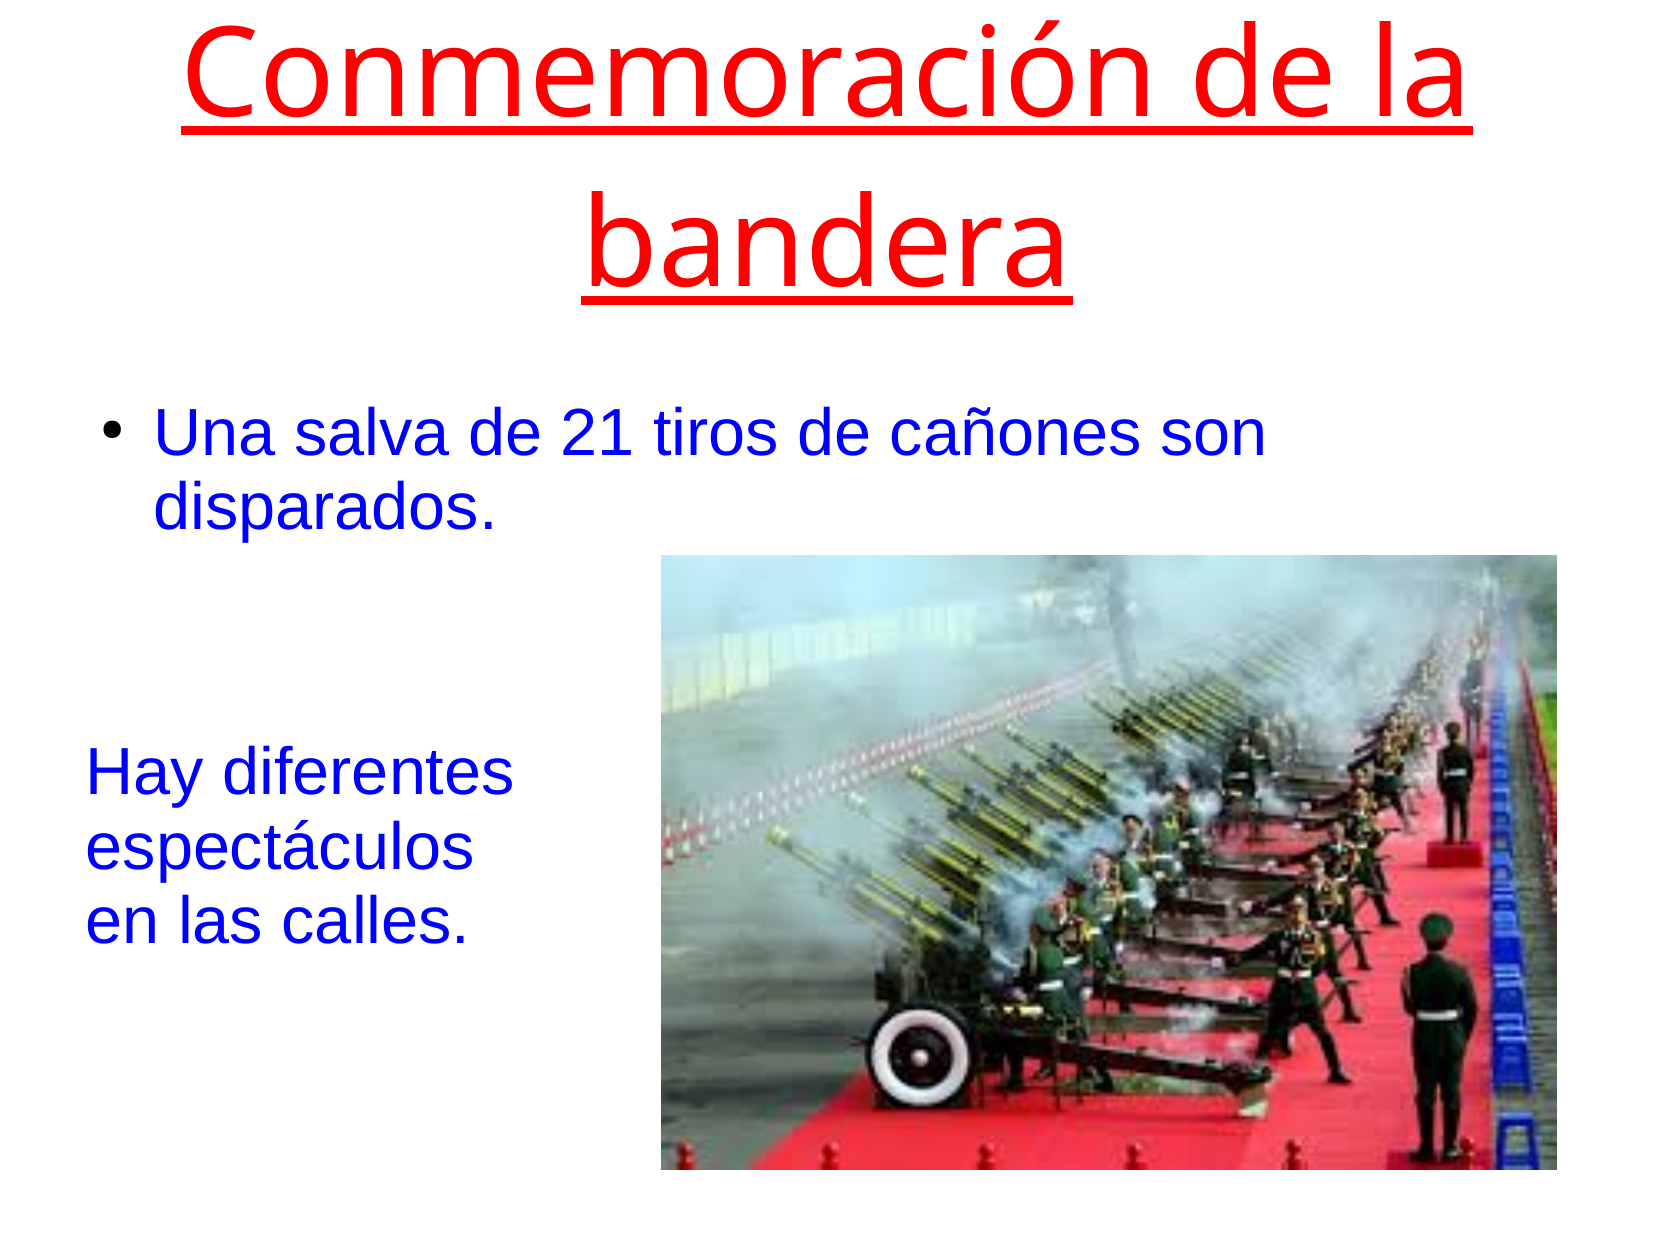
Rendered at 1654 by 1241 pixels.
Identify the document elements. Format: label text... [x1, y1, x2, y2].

title Conmemoración de la bandera [82, 0, 1571, 290]
list Una salva de 21 tiros de cañones son disparados. [82, 290, 1571, 1109]
picture [661, 555, 1557, 1170]
text_box Hay diferentes espectáculos en las calles. [70, 531, 579, 965]
